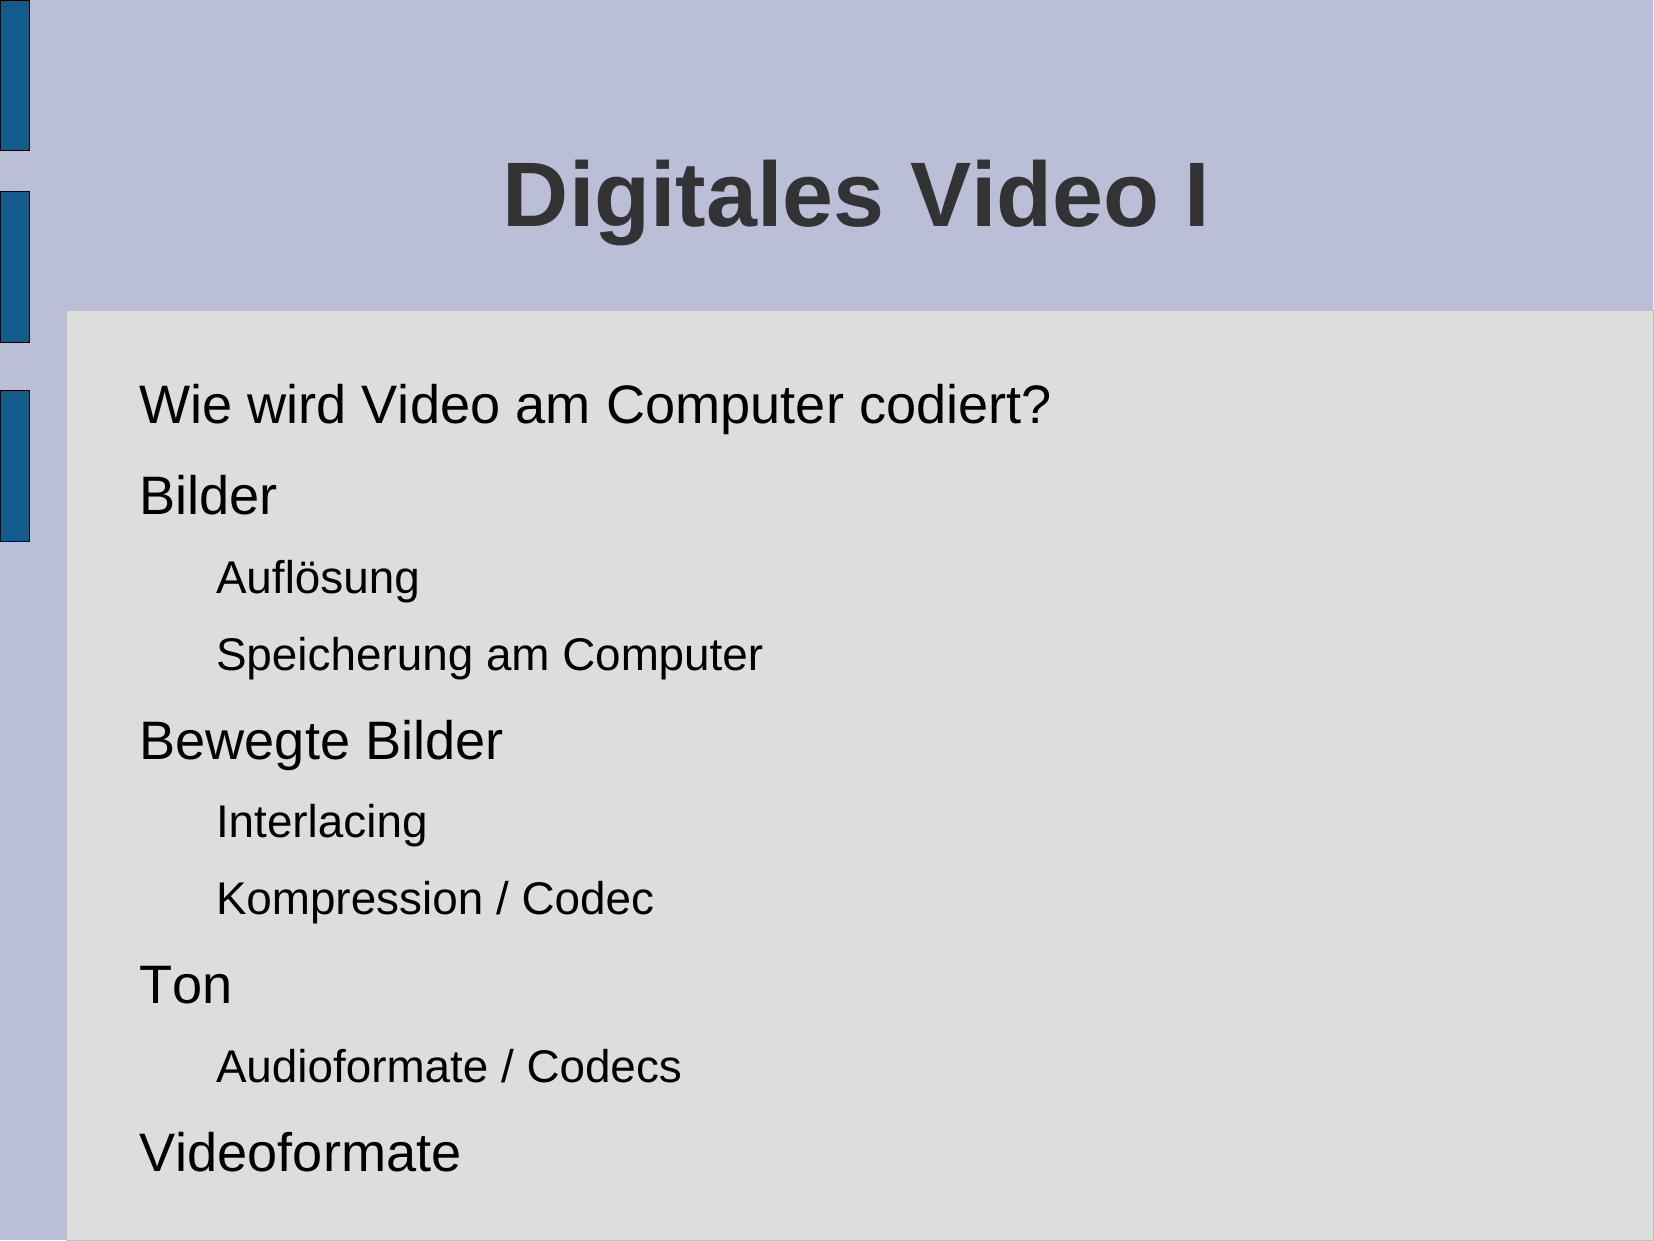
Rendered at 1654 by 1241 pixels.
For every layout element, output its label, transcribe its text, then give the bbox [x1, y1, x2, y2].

title Digitales Video I [121, 91, 1534, 299]
list Wie wird Video am Computer codiert? Bilder Auflösung Speicherung am Computer Bewegte Bilder Interlacing Kompression / Codec Ton Audioformate / Codecs Videoformate [121, 344, 1534, 1186]
